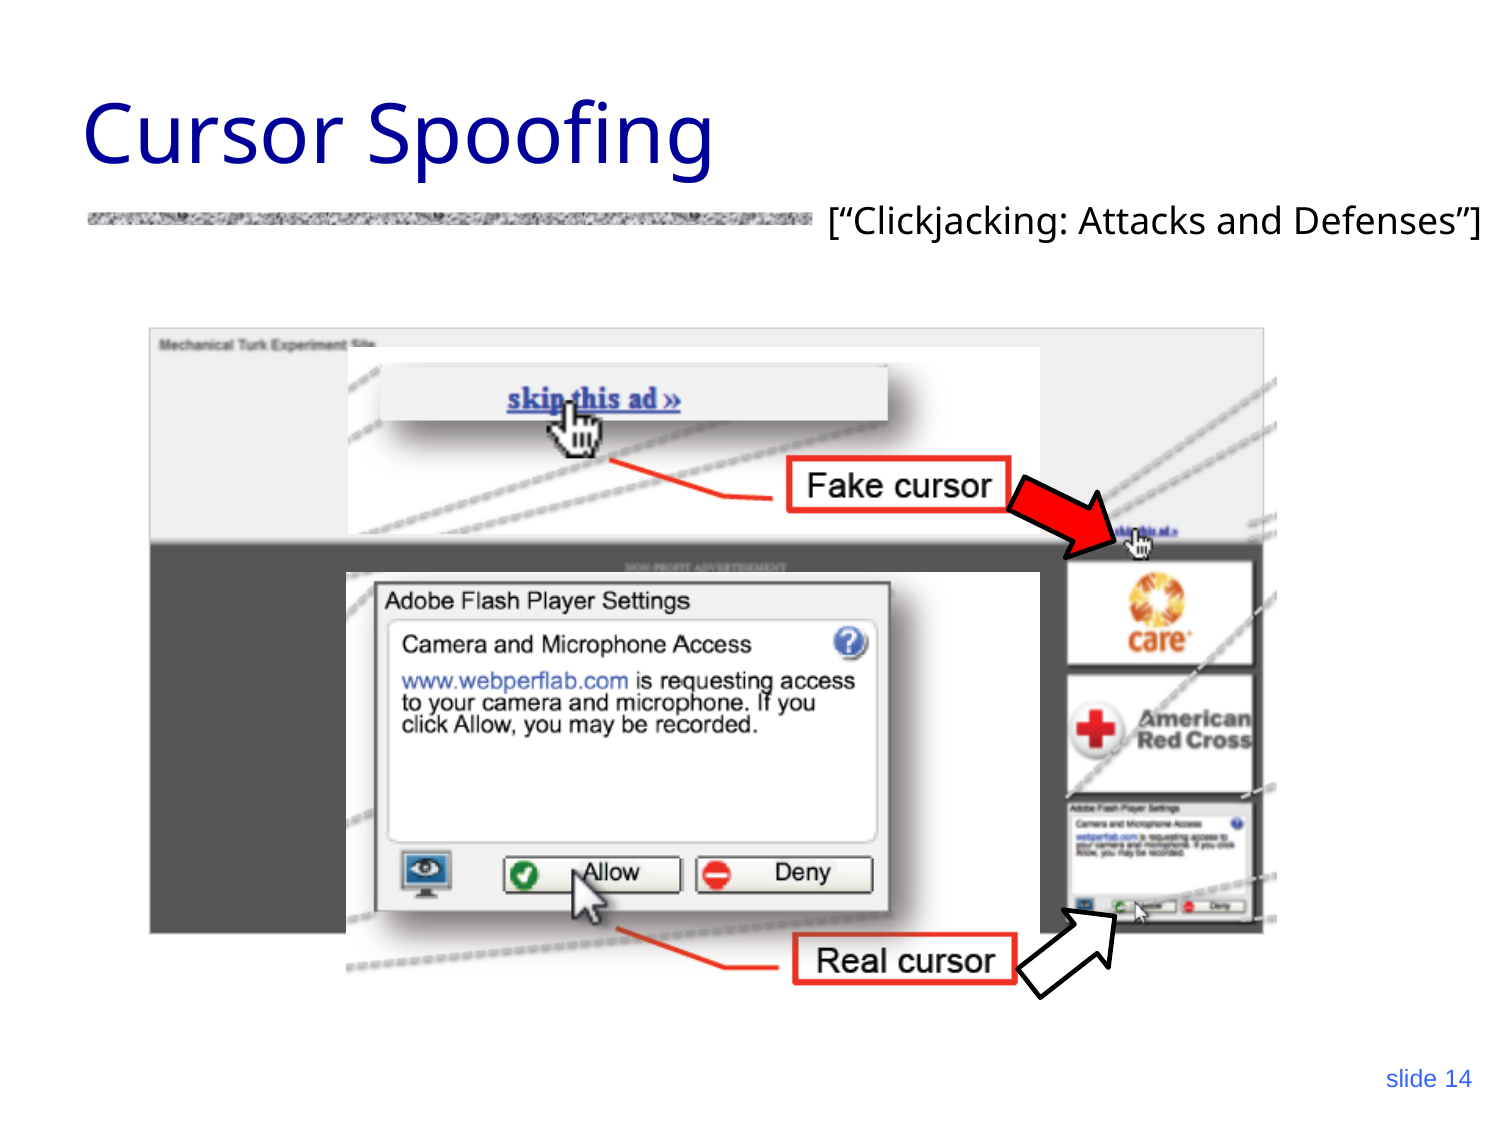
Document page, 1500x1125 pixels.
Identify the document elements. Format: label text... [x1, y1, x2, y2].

text_box [1017, 909, 1115, 998]
picture [87, 212, 812, 226]
text_box [“Clickjacking: Attacks and Defenses”] [812, 189, 1498, 250]
text_box Cursor Spoofing [66, 37, 1342, 188]
text_box [1008, 476, 1115, 558]
text_box slide <number> [1174, 1025, 1488, 1101]
picture [135, 312, 1277, 995]
